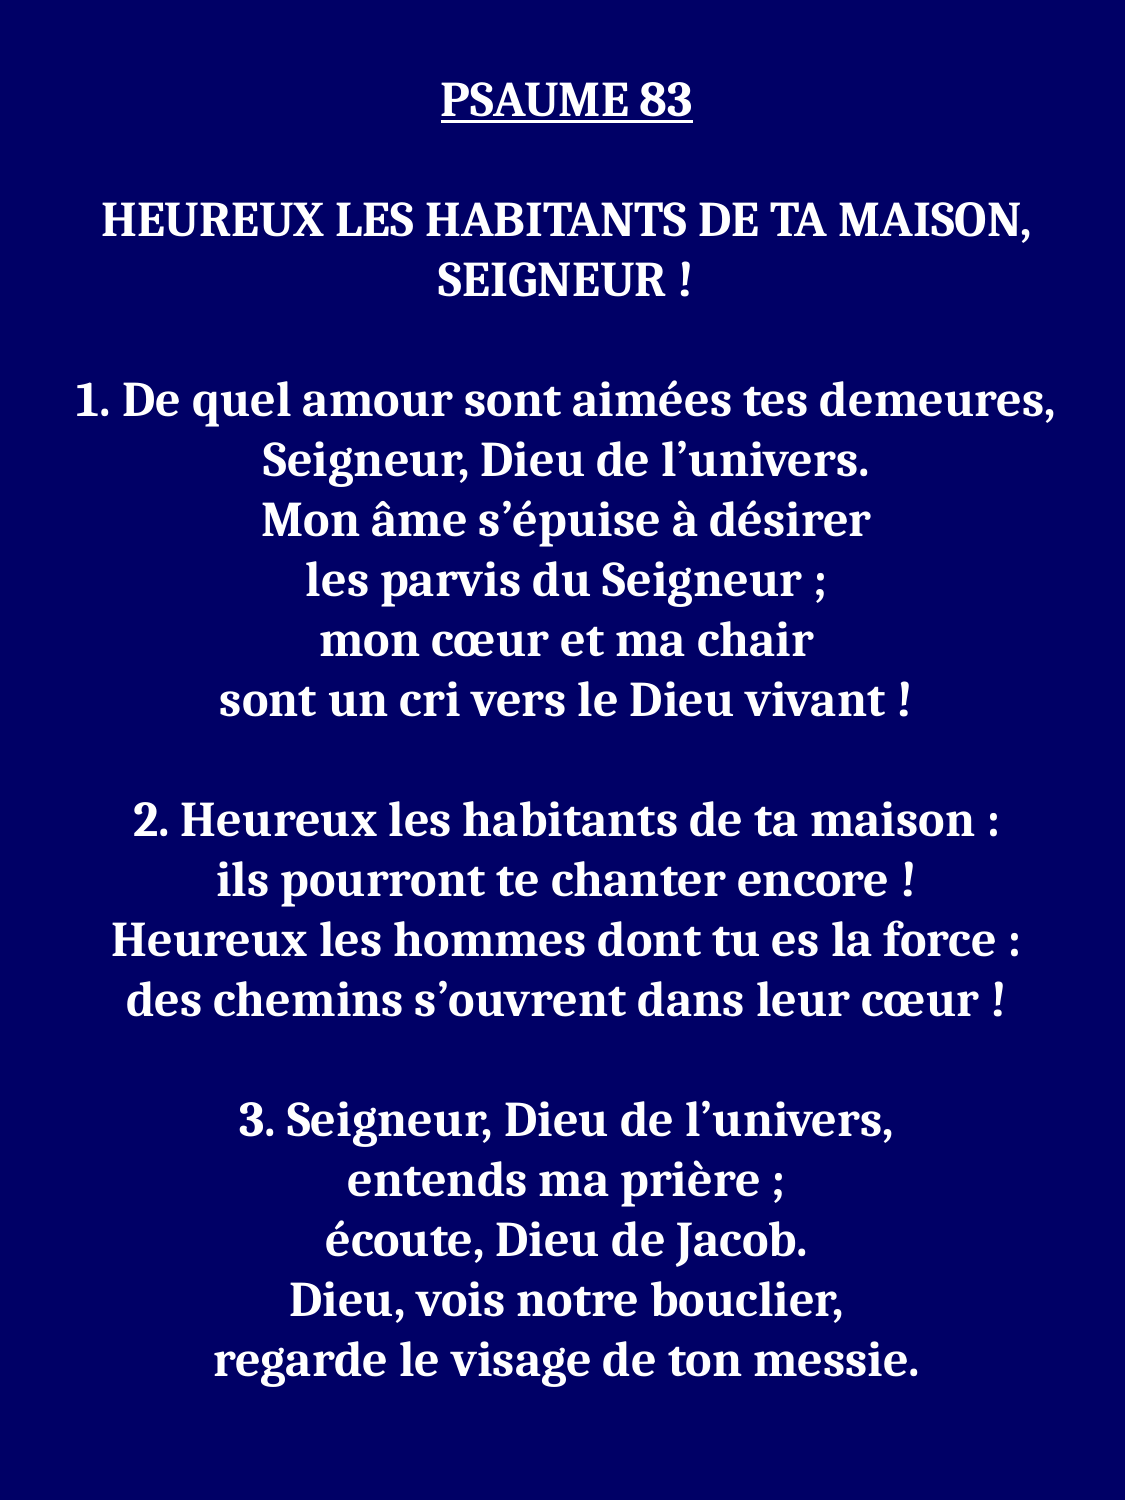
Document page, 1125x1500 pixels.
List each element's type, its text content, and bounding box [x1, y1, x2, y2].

text_box PSAUME 83 HEUREUX LES HABITANTS DE TA MAISON, SEIGNEUR ! 1. De quel amour sont aimées tes demeures, Seigneur, Dieu de l’univers. Mon âme s’épuise à désirer les parvis du Seigneur ; mon cœur et ma chair sont un cri vers le Dieu vivant ! 2. Heureux les habitants de ta maison : ils pourront te chanter encore ! Heureux les hommes dont tu es la force : des chemins s’ouvrent dans leur cœur ! 3. Seigneur, Dieu de l’univers, entends ma prière ; écoute, Dieu de Jacob. Dieu, vois notre bouclier, regarde le visage de ton messie. [23, 59, 1111, 1394]
